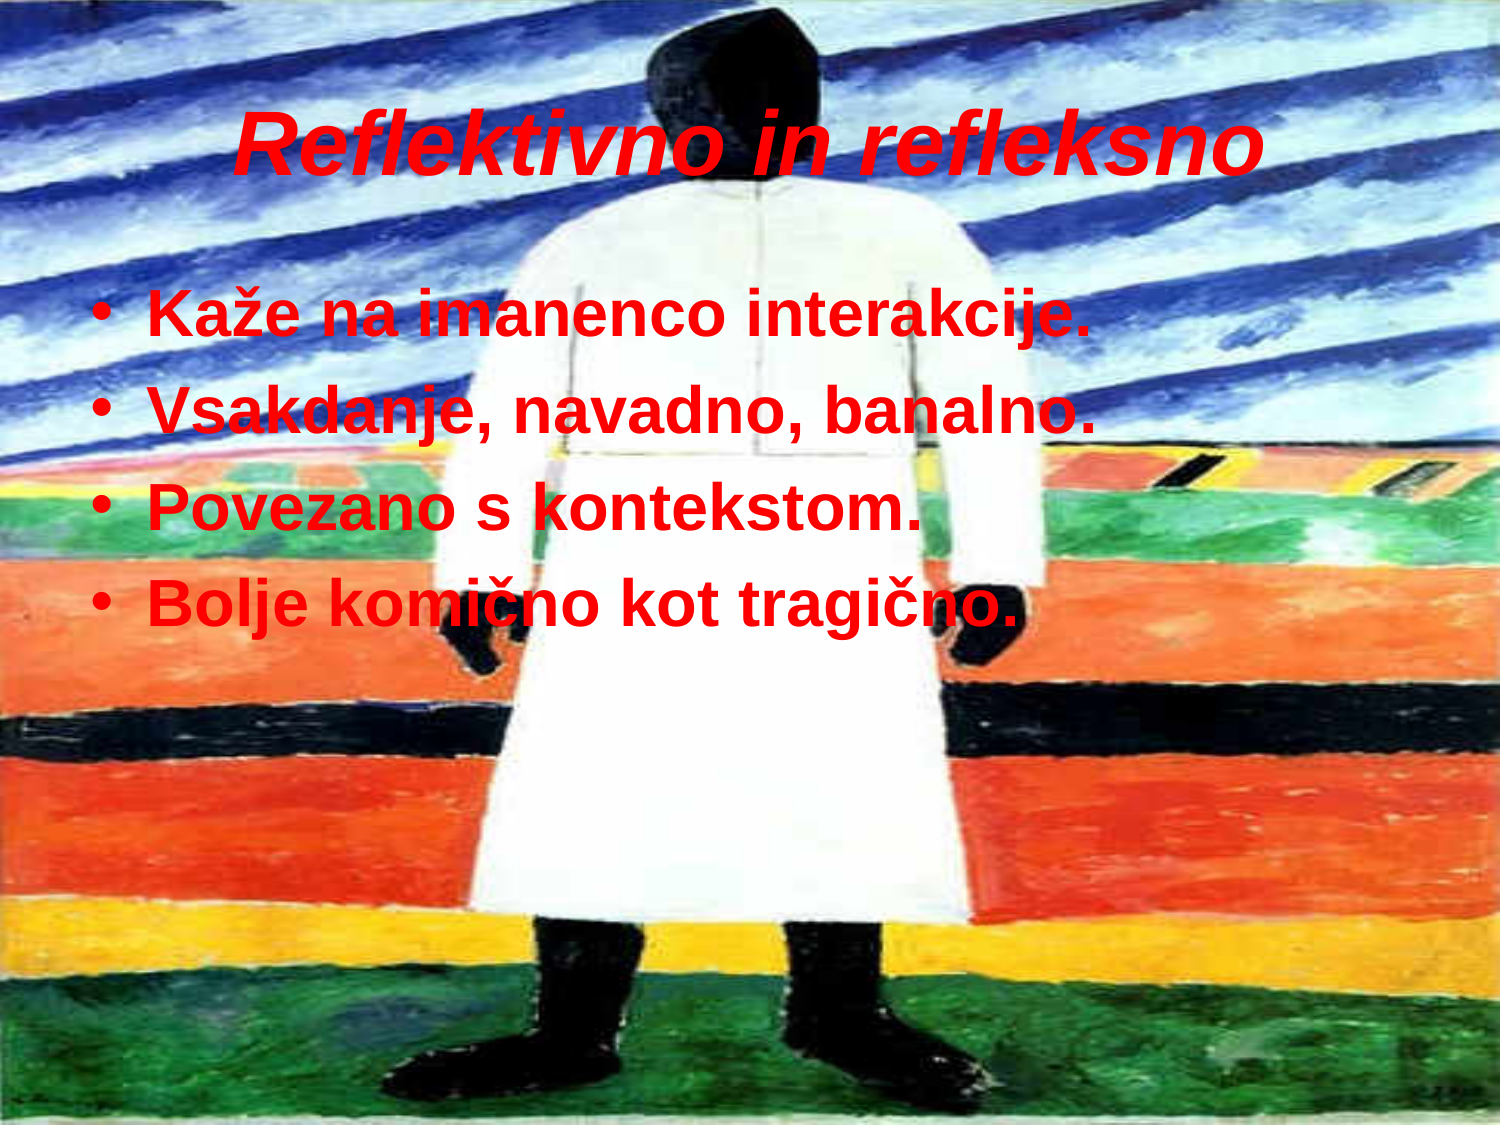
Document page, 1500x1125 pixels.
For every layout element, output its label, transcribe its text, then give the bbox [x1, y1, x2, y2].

picture [0, 0, 1500, 1125]
title Reflektivno in refleksno [75, 45, 1426, 233]
list Kaže na imanenco interakcije. Vsakdanje, navadno, banalno. Povezano s kontekstom. Bolje komično kot tragično. [75, 262, 1426, 1006]
